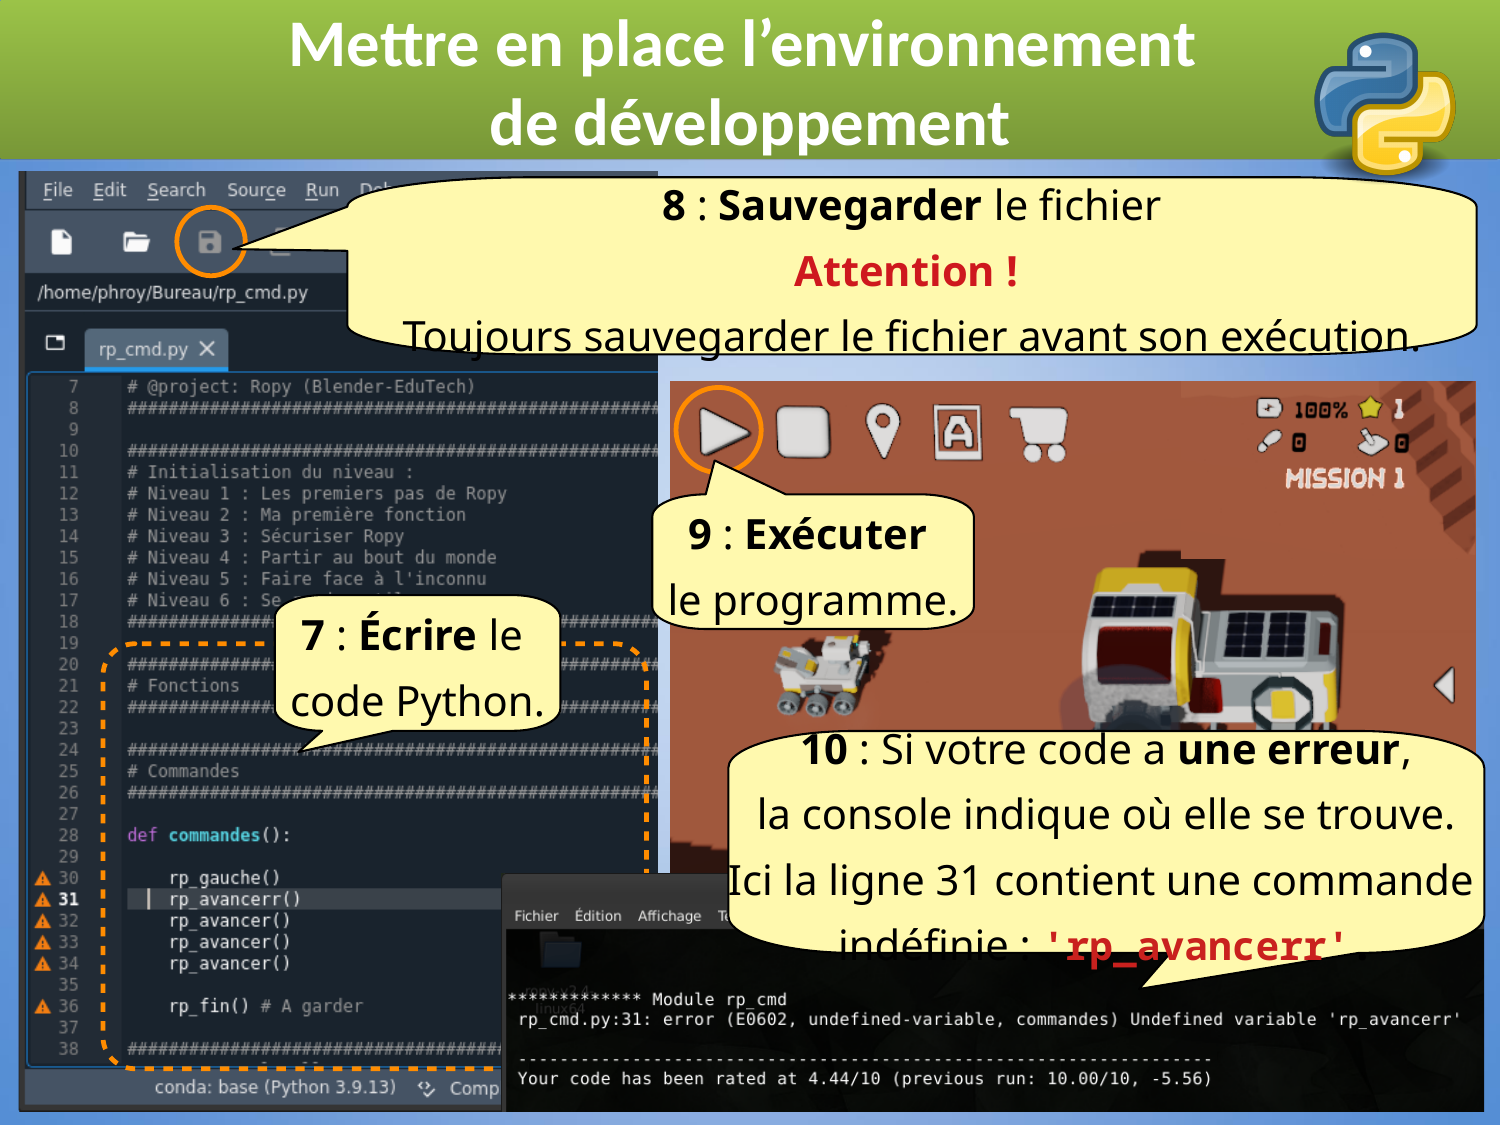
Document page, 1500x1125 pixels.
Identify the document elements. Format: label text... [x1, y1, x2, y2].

text_box 7 : Écrire le code Python. [274, 595, 561, 753]
text_box 10 : Si votre code a une erreur, la console indique où elle se trouve. Ici la ligne 31 contient une commande indéfinie : 'rp_avancerr'. [728, 730, 1485, 989]
picture [0, 29, 1500, 1125]
text_box Mettre en place l’environnement de développement [0, 0, 1500, 159]
text_box 8 : Sauvegarder le fichier Attention ! Toujours sauvegarder le fichier avant son exécution. [232, 177, 1477, 355]
text_box 9 : Exécuter le programme. [652, 460, 974, 629]
